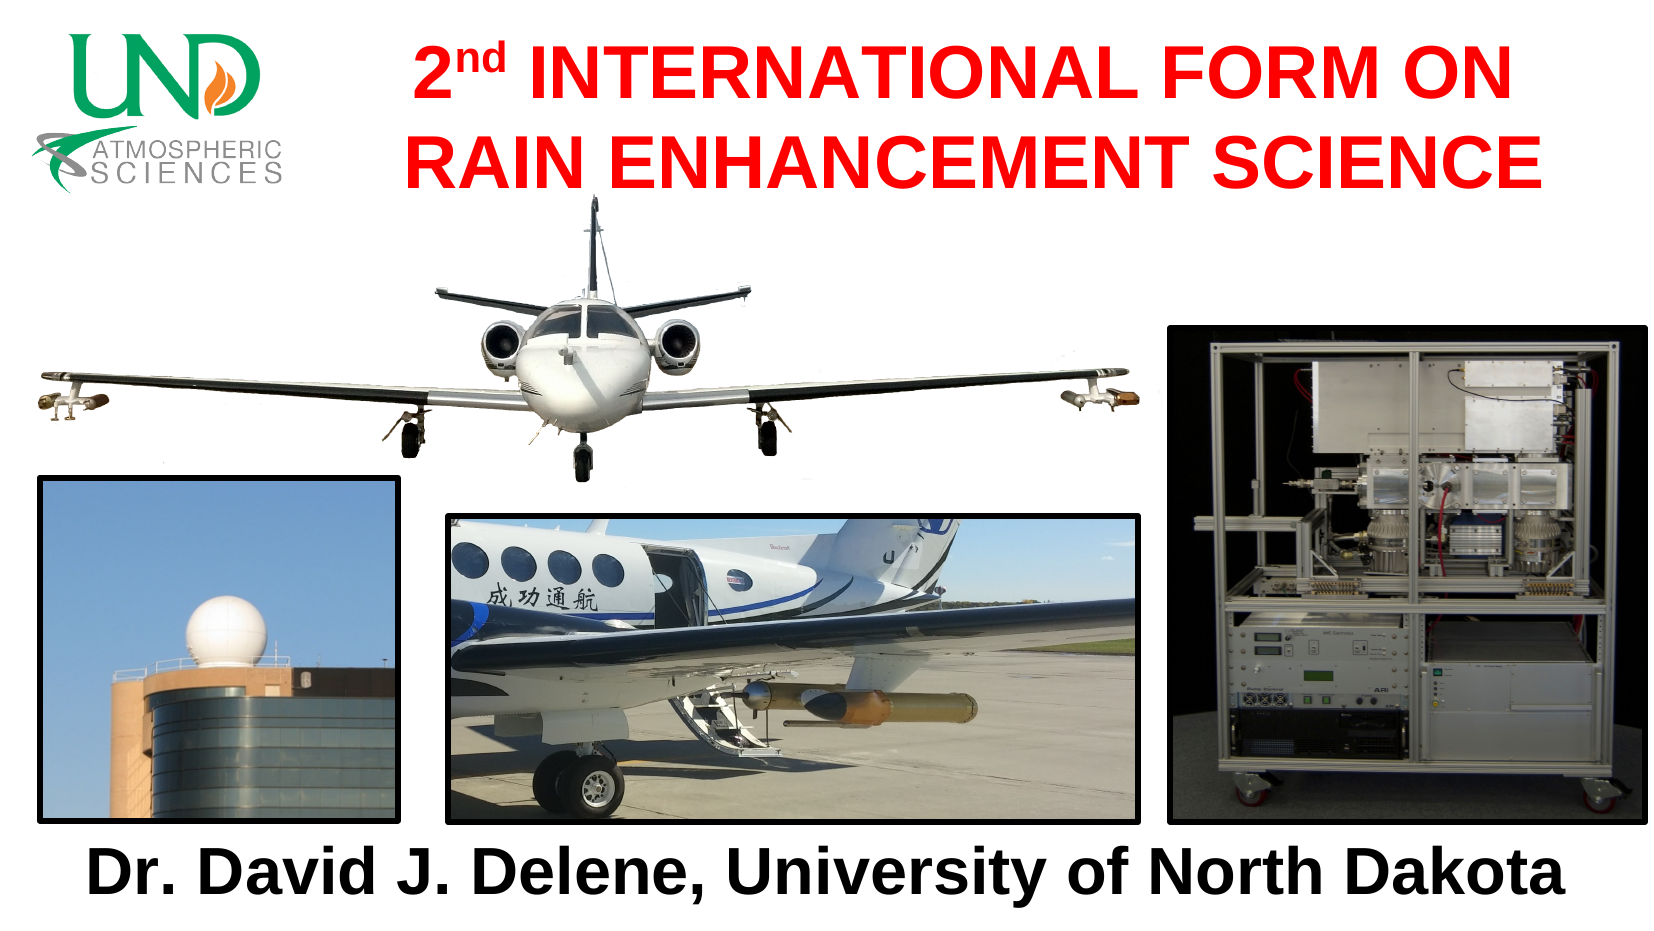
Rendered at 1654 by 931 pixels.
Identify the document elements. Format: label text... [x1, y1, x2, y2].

picture [1173, 331, 1643, 819]
picture [9, 27, 1163, 514]
picture [42, 480, 395, 818]
text_box 2nd INTERNATIONAL FORM ON RAIN ENHANCEMENT SCIENCE [313, 31, 1615, 196]
text_box Dr. David J. Delene, University of North Dakota [0, 820, 1654, 920]
picture [451, 519, 1136, 820]
